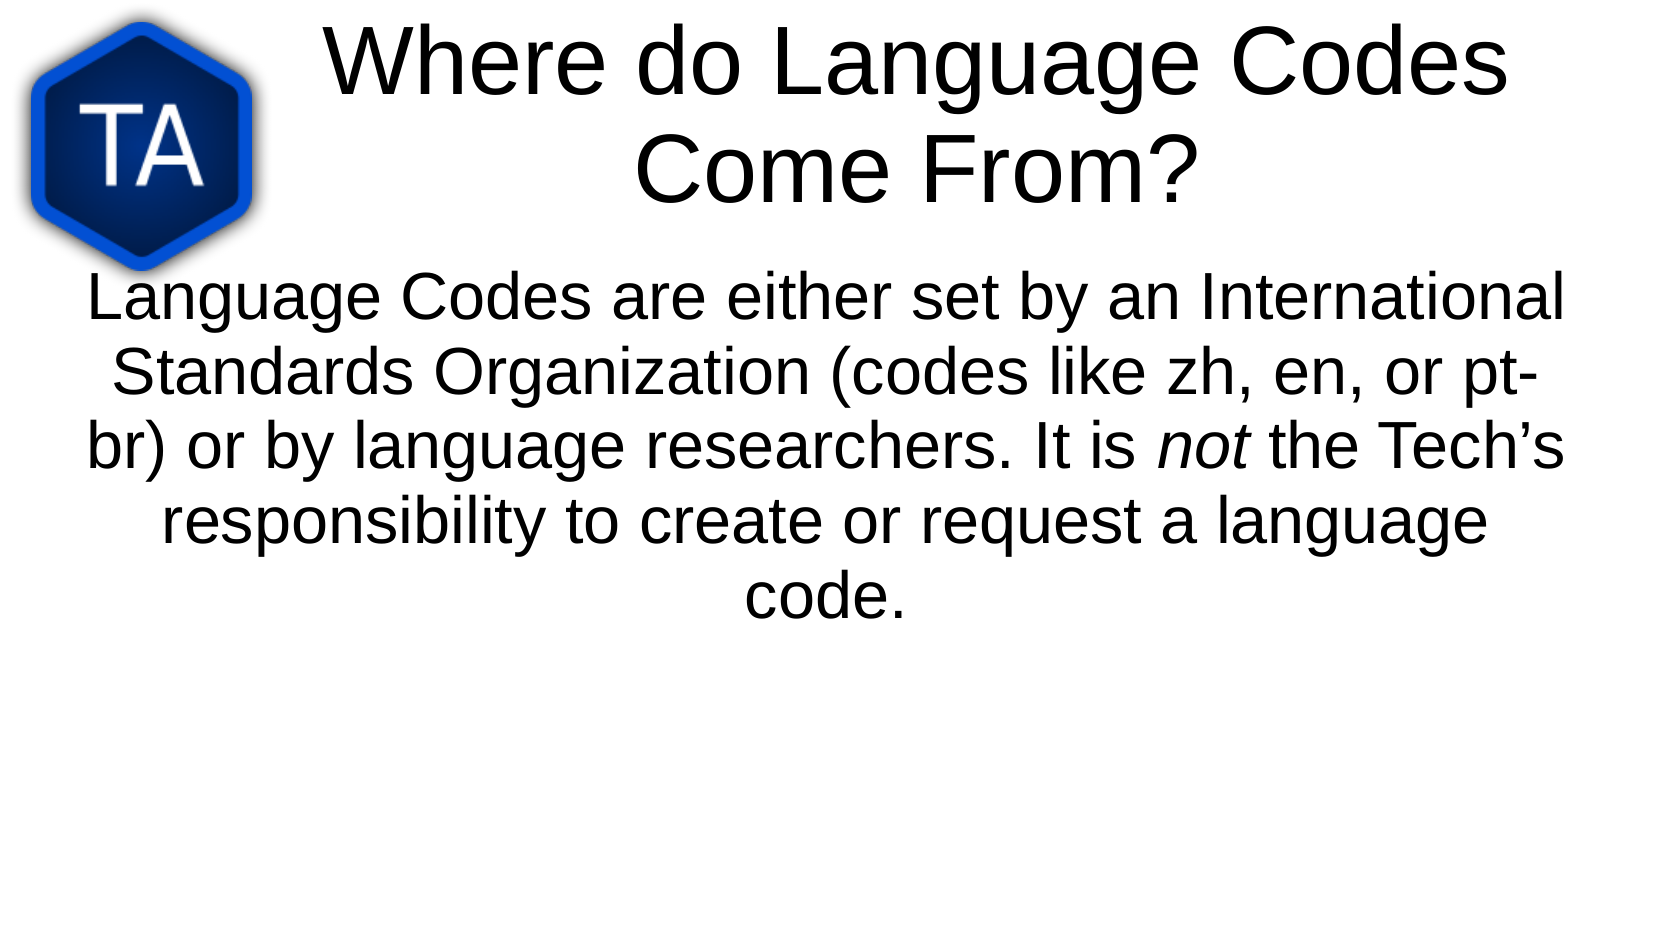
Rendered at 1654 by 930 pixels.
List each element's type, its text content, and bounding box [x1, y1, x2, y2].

list Language Codes are either set by an International Standards Organization (codes like zh, en, or pt-br) or by language researchers. It is not the Tech’s responsibility to create or request a language code. [82, 258, 1571, 757]
title Where do Language Codes Come From? [263, 6, 1571, 224]
picture [31, 22, 252, 271]
